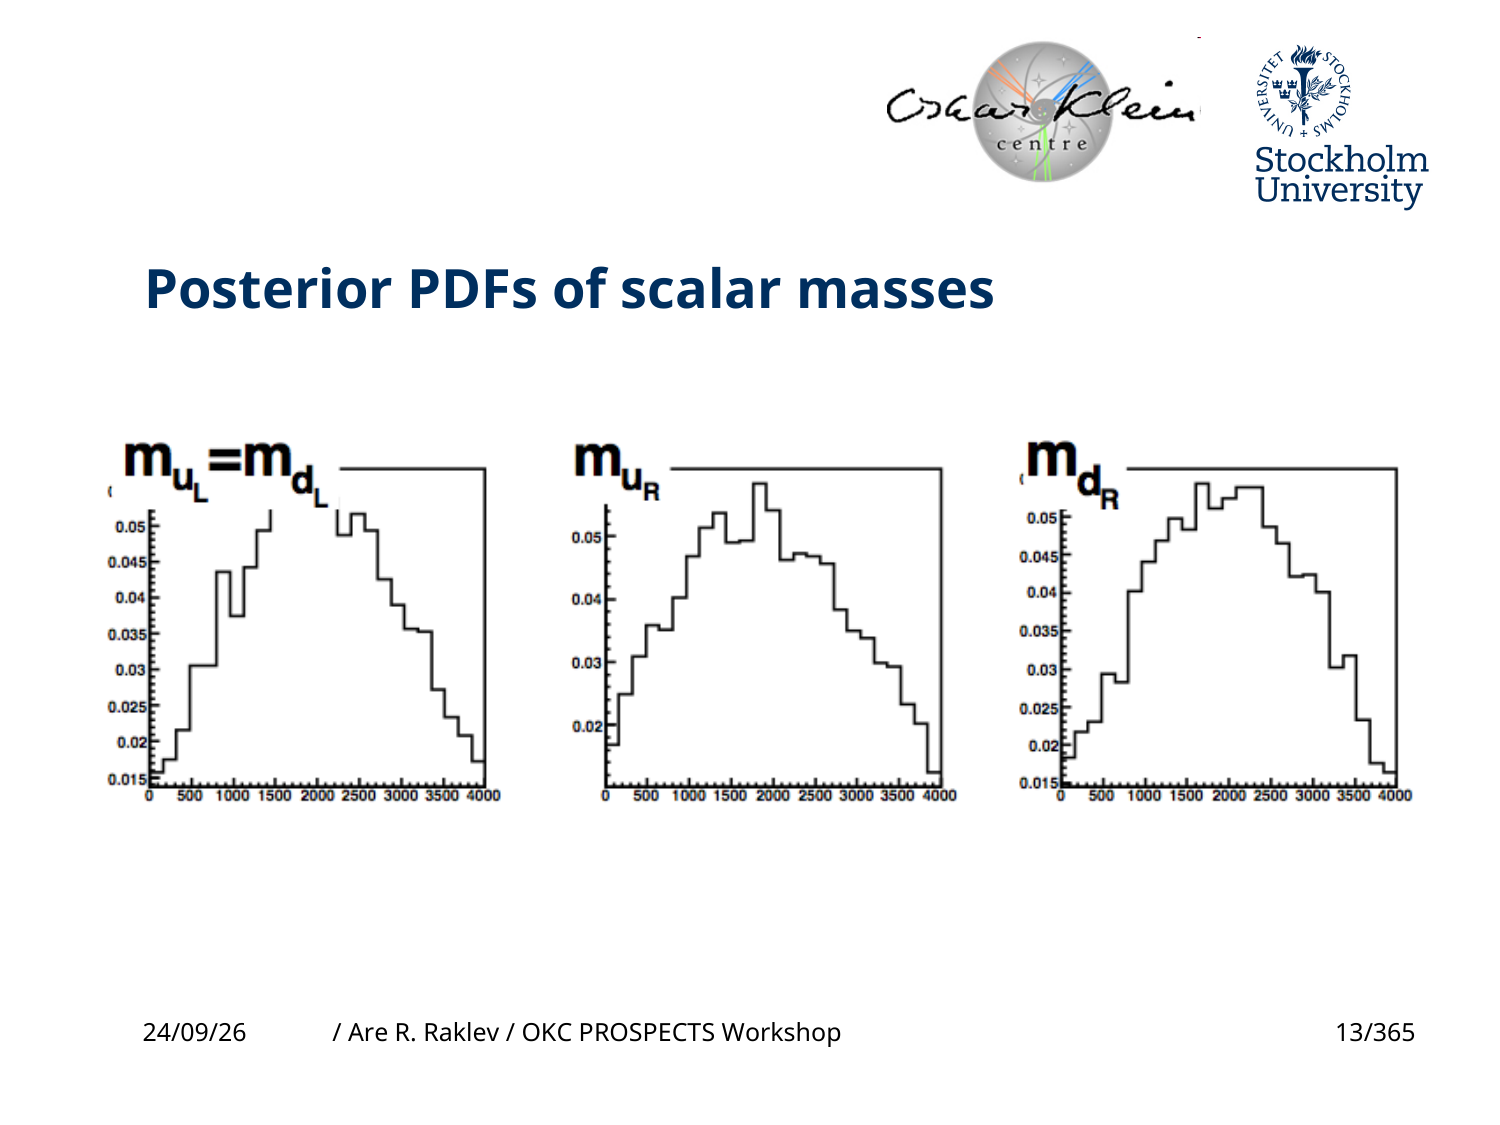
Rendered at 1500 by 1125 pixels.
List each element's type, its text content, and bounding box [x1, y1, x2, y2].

picture [887, 37, 1201, 189]
picture [1255, 44, 1445, 211]
title Posterior PDFs of scalar masses [129, 245, 1463, 376]
picture [103, 425, 1437, 833]
